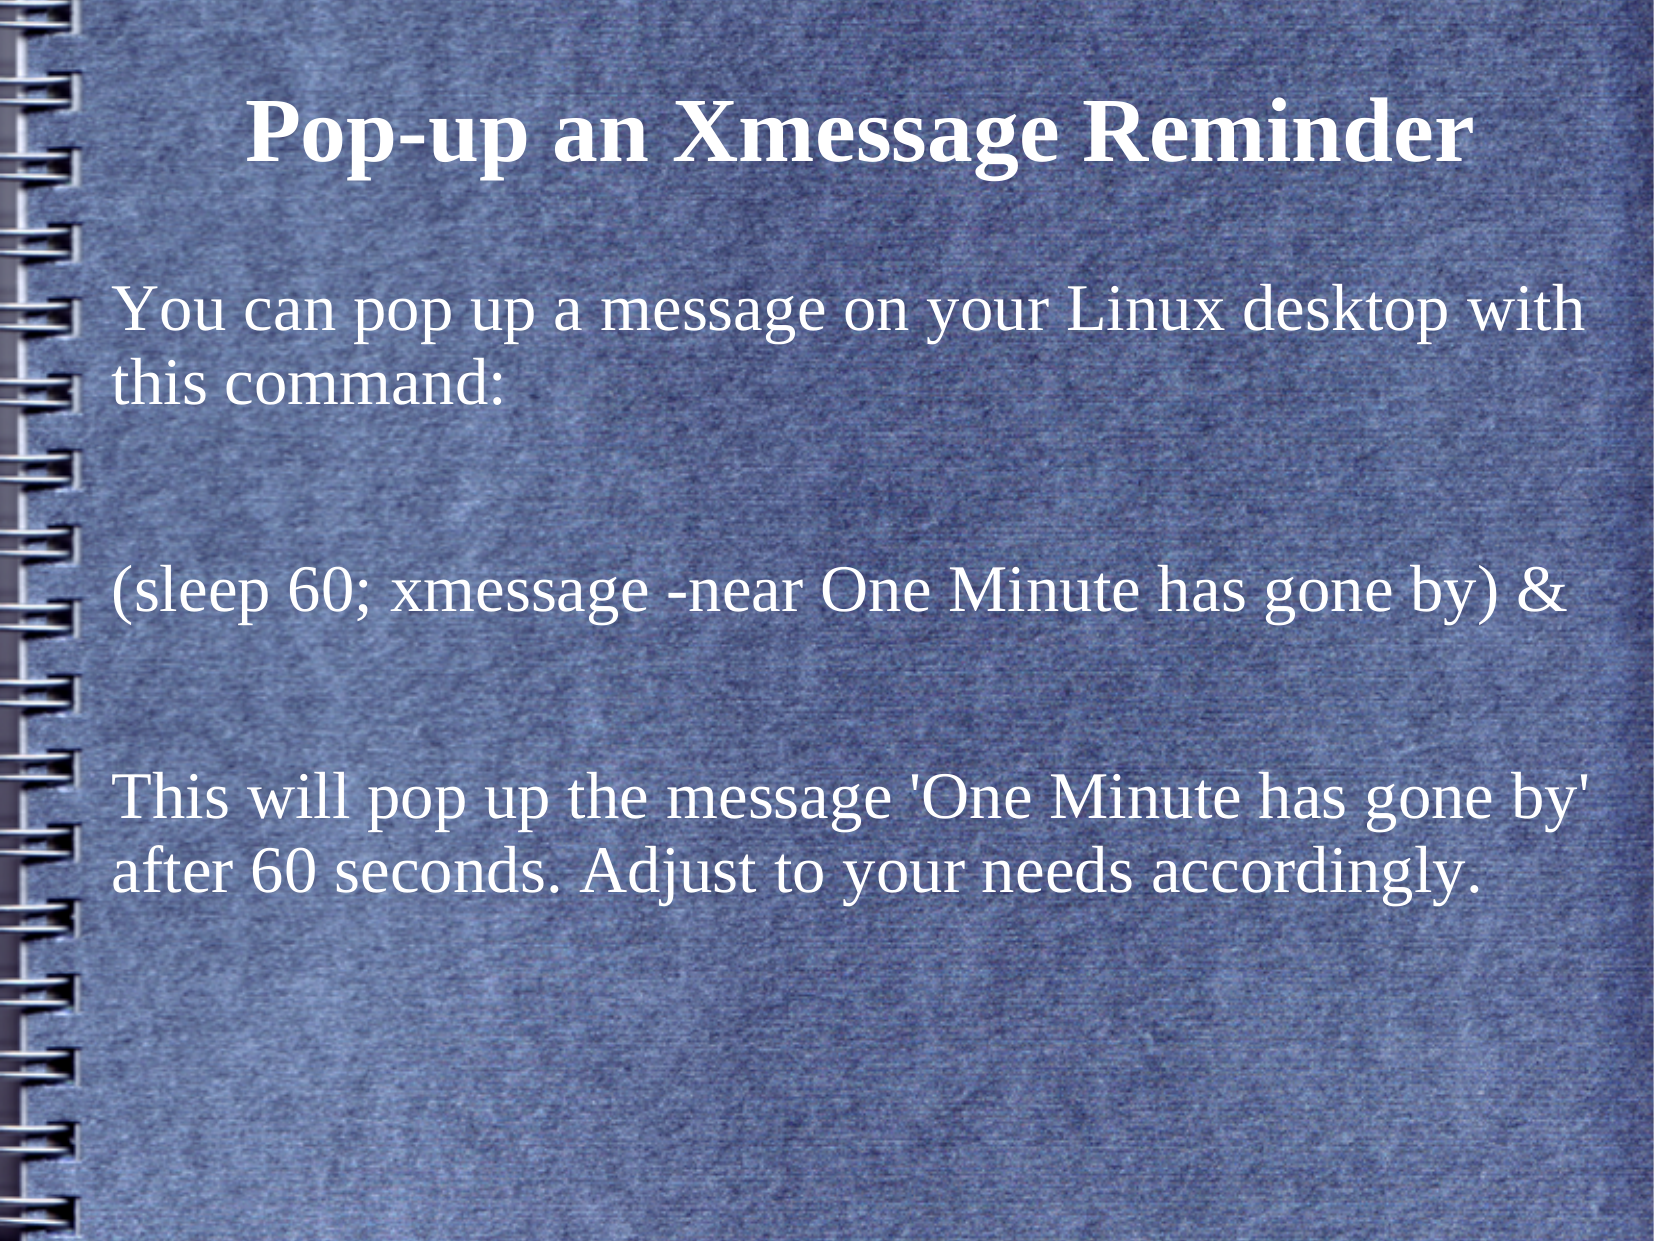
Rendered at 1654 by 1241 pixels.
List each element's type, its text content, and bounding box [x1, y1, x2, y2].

list You can pop up a message on your Linux desktop with this command: (sleep 60; xmessage -near One Minute has gone by) & This will pop up the message 'One Minute has gone by' after 60 seconds. Adjust to your needs accordingly. [111, 270, 1601, 1201]
title Pop-up an Xmessage Reminder [116, 34, 1606, 228]
picture [0, 0, 1654, 1241]
